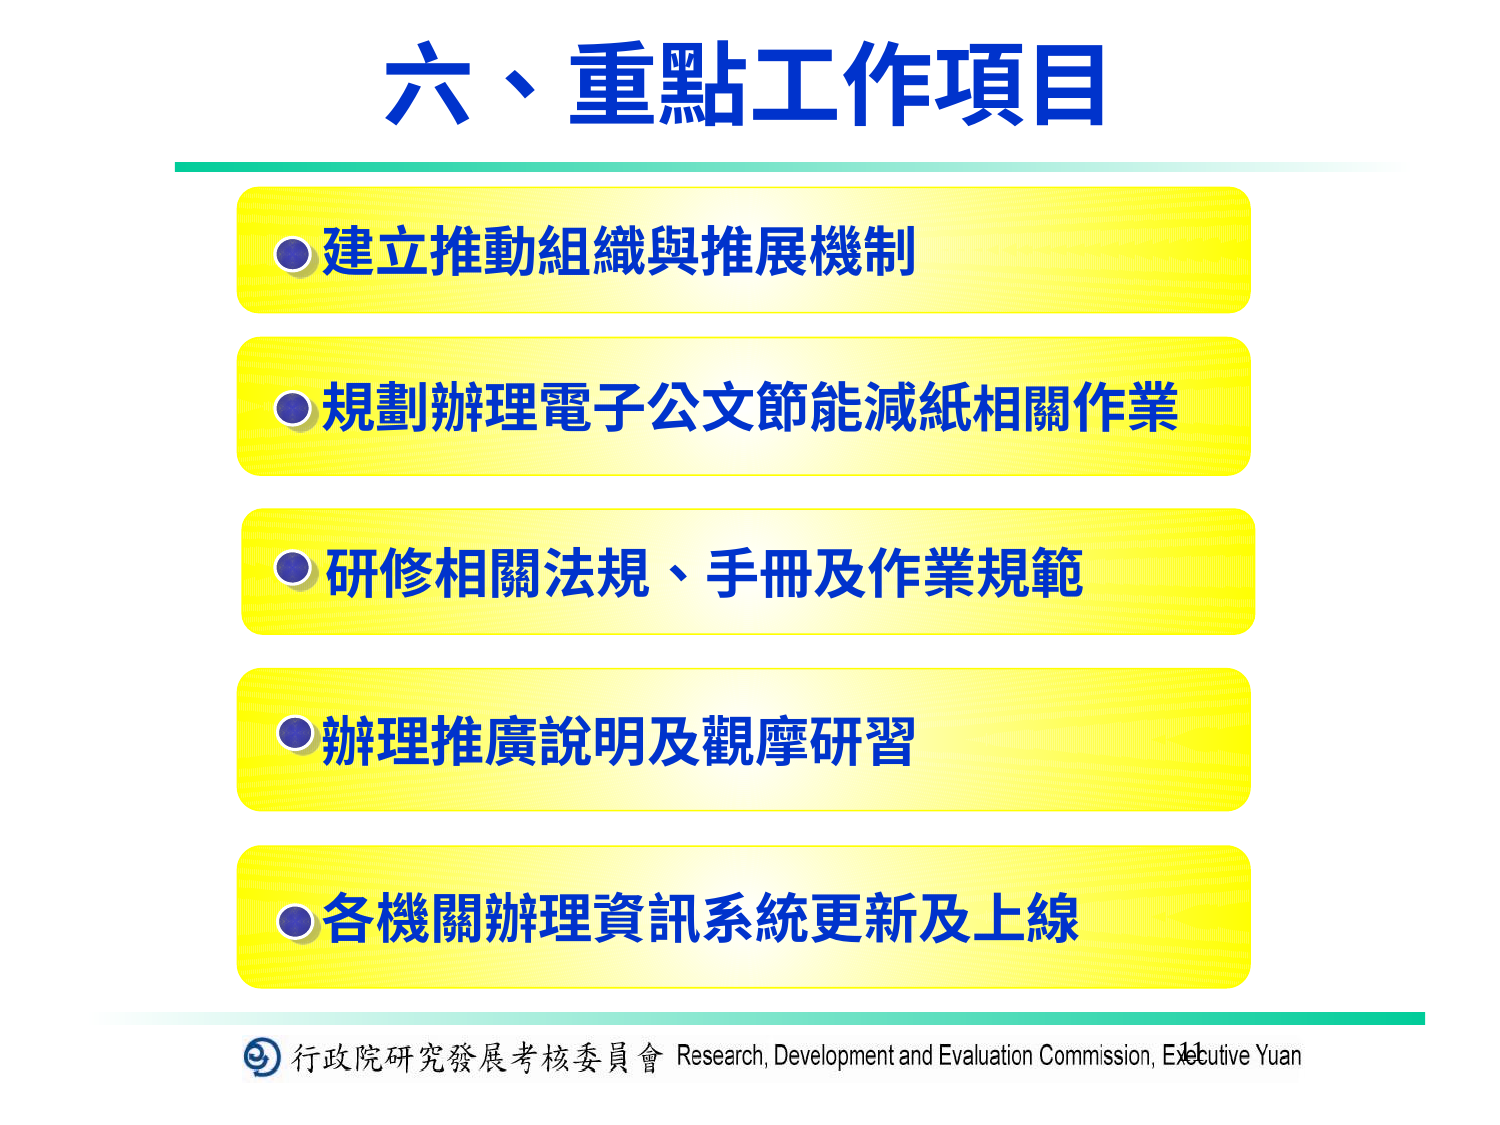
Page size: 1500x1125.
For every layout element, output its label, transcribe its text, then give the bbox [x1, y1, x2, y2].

text_box 研修相關法規、手冊及作業規範 [242, 509, 1255, 635]
text_box [274, 237, 311, 271]
title 六、重點工作項目 [112, 7, 1388, 158]
text_box 各機關辦理資訊系統更新及上線 [237, 846, 1251, 988]
text_box 規劃辦理電子公文節能減紙相關作業 [237, 337, 1251, 476]
text_box [1162, 1012, 1476, 1101]
text_box 辦理推廣說明及觀摩研習 [237, 668, 1251, 811]
text_box [277, 716, 313, 750]
text_box 建立推動組織與推展機制 [237, 187, 1251, 313]
text_box [277, 904, 313, 939]
text_box [274, 550, 311, 585]
text_box [274, 391, 311, 425]
